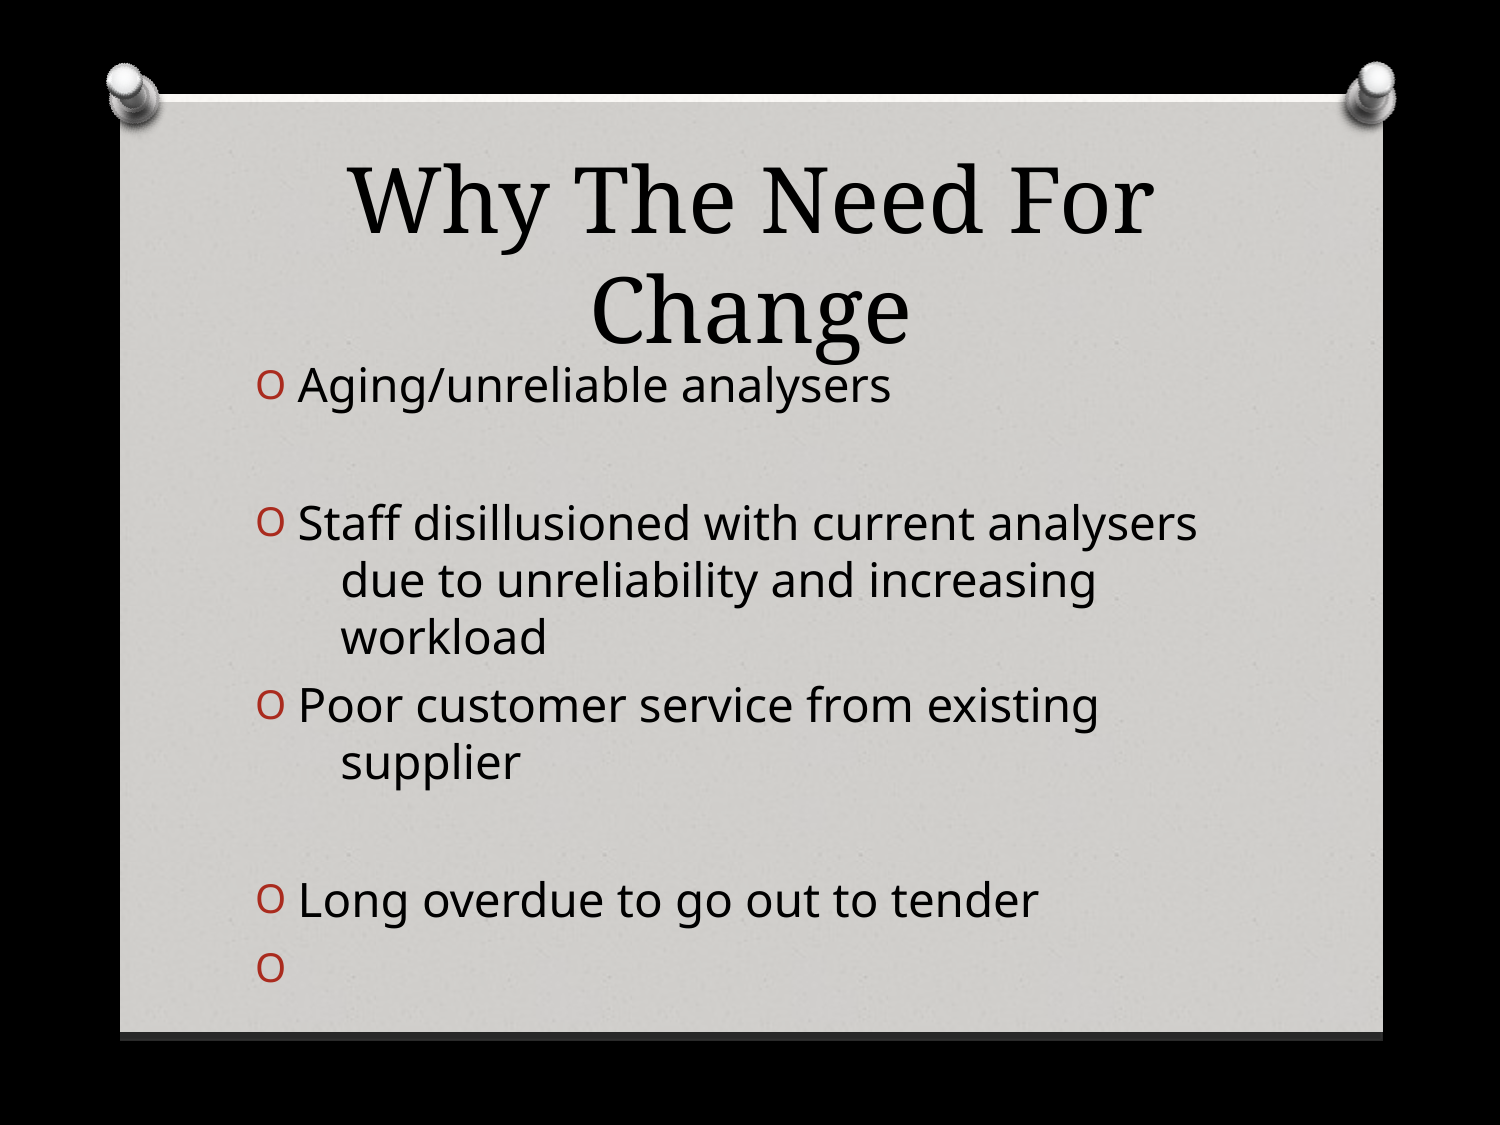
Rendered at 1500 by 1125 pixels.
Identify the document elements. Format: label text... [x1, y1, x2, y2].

list Aging/unreliable analysers Staff disillusioned with current analysers due to unreliability and increasing workload Poor customer service from existing supplier Long overdue to go out to tender [240, 347, 1257, 939]
title Why The Need For Change [179, 134, 1323, 332]
